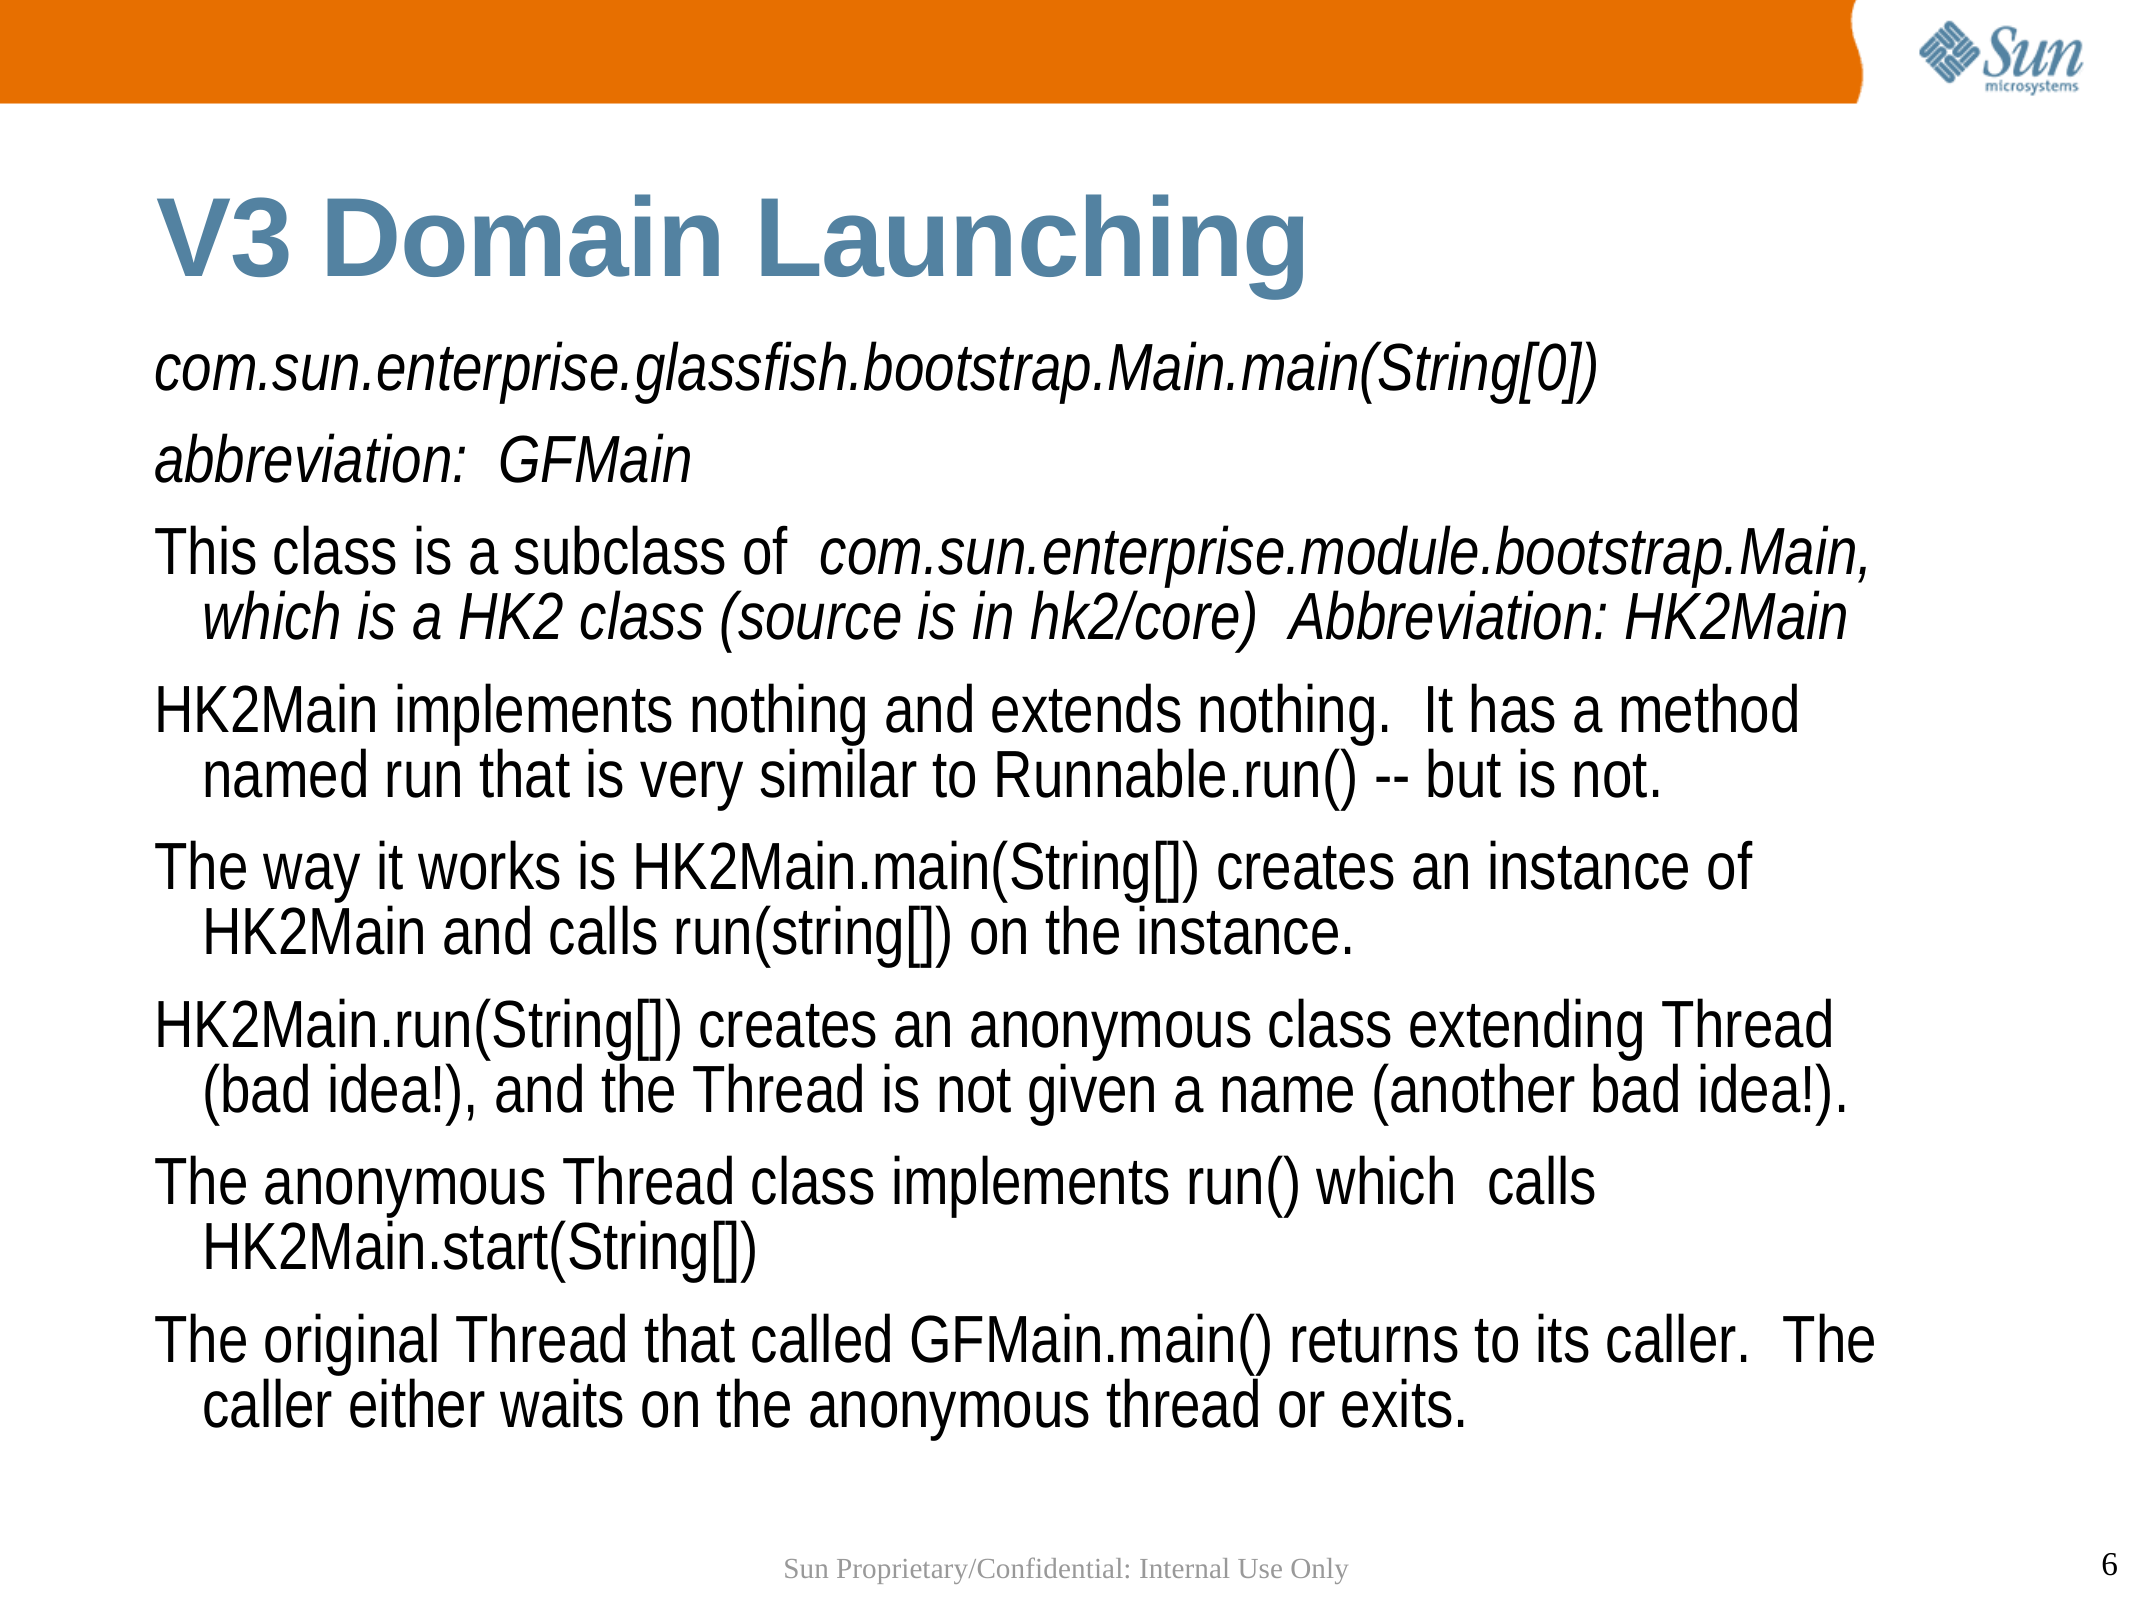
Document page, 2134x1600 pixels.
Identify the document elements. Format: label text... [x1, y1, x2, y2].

picture [0, 0, 2134, 107]
title V3 Domain Launching [156, 185, 1979, 421]
list com.sun.enterprise.glassfish.bootstrap.Main.main(String[0]) abbreviation: GFMain This class is a subclass of com.sun.enterprise.module.bootstrap.Main, which is a HK2 class (source is in hk2/core) Abbreviation: HK2Main HK2Main implements nothing and extends nothing. It has a method named run that is very similar to Runnable.run() -- but is not. The way it works is HK2Main.main(String[]) creates an instance of HK2Main and calls run(string[]) on the instance. HK2Main.run(String[]) creates an anonymous class extending Thread (bad idea!), and the Thread is not given a name (another bad idea!). The anonymous Thread class implements run() which calls HK2Main.start(String[]) The original Thread that called GFMain.main() returns to its caller. The caller either waits on the anonymous thread or exits. [134, 337, 1957, 1526]
